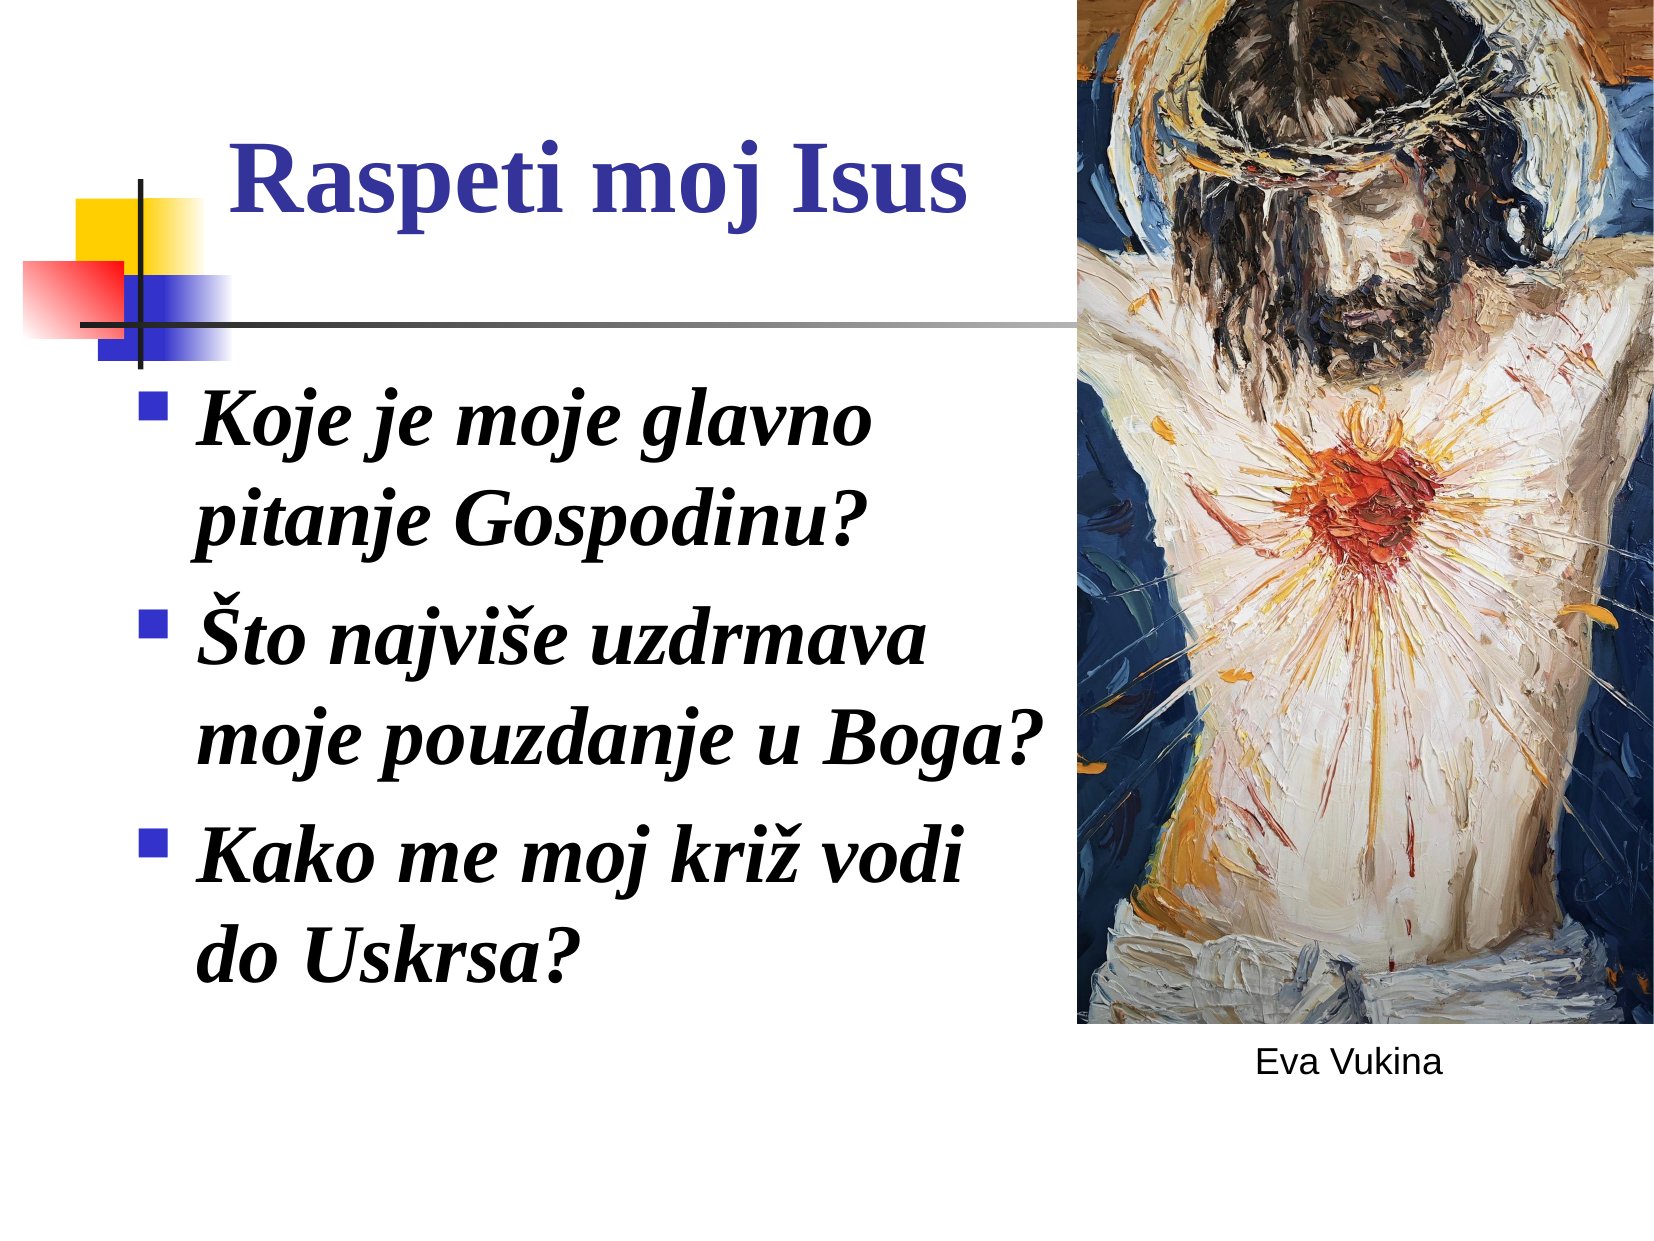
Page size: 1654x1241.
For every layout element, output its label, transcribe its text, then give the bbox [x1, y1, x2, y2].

list Koje je moje glavno pitanje Gospodinu? Što najviše uzdrmava moje pouzdanje u Boga? Kako me moj križ vodi do Uskrsa? [118, 354, 1654, 1195]
picture [1077, 0, 1654, 1024]
text_box Eva Vukina [1240, 1033, 1536, 1123]
title Raspeti moj Isus [212, 50, 1077, 242]
